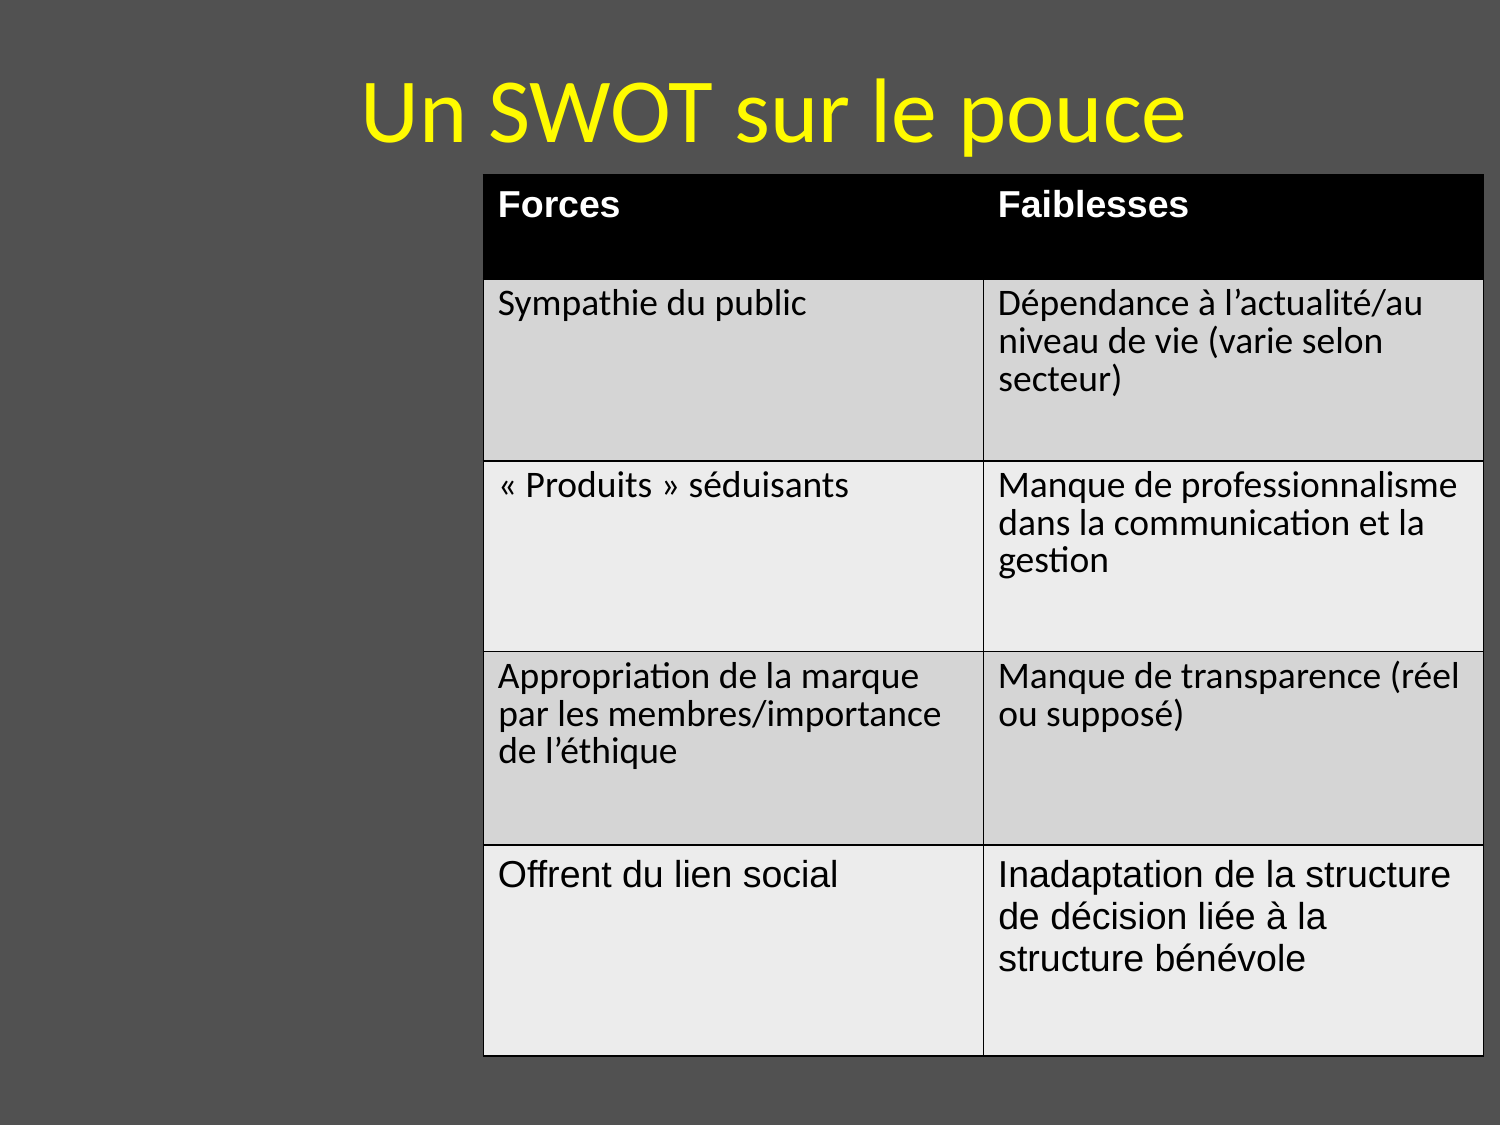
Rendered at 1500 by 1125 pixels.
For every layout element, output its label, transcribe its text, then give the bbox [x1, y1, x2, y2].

table_cell Appropriation de la marque par les membres/importance de l’éthique [484, 652, 983, 844]
table_header Forces [484, 176, 983, 278]
table_cell Inadaptation de la structure de décision liée à la structure bénévole [984, 846, 1483, 1055]
table_cell Manque de transparence (réel ou supposé) [984, 652, 1483, 844]
table_cell « Produits » séduisants [484, 462, 983, 651]
table_cell Offrent du lien social [484, 846, 983, 1055]
table_header Faiblesses [984, 176, 1483, 278]
table_cell Sympathie du public [484, 280, 983, 460]
title Un SWOT sur le pouce [137, 0, 1413, 213]
table_cell Manque de professionnalisme dans la communication et la gestion [984, 462, 1483, 651]
table_cell Dépendance à l’actualité/au niveau de vie (varie selon secteur) [984, 280, 1483, 460]
